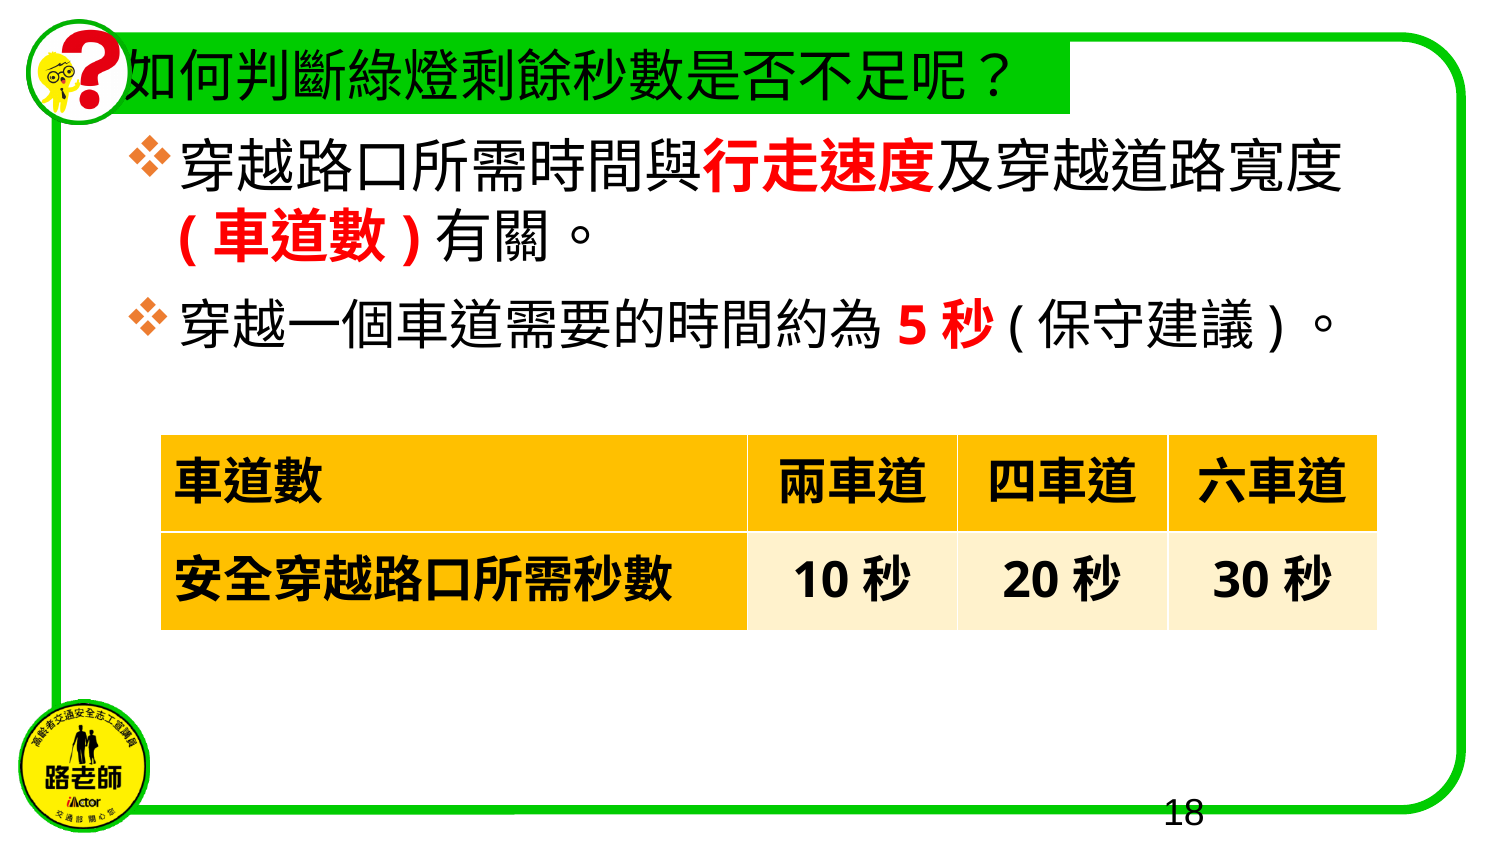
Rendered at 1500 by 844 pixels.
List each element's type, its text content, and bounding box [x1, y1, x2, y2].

text_box 如何判斷綠燈剩餘秒數是否不足呢？ [132, 34, 1070, 114]
picture [26, 19, 132, 125]
text_box 穿越路口所需時間與行走速度及穿越道路寬度(車道數)有關。 穿越一個車道需要的時間約為5秒(保守建議)。 [112, 123, 1444, 746]
table_header 六車道 [1169, 435, 1377, 531]
table_header 車道數 [161, 435, 747, 531]
table_header 四車道 [958, 435, 1167, 531]
table_cell 30秒 [1169, 533, 1377, 630]
table_cell 10秒 [748, 533, 957, 630]
text_box <編號> [1151, 787, 1490, 833]
picture [17, 699, 150, 833]
table_cell 20秒 [958, 533, 1167, 630]
table_header 兩車道 [748, 435, 957, 531]
table_cell 安全穿越路口所需秒數 [161, 533, 747, 630]
